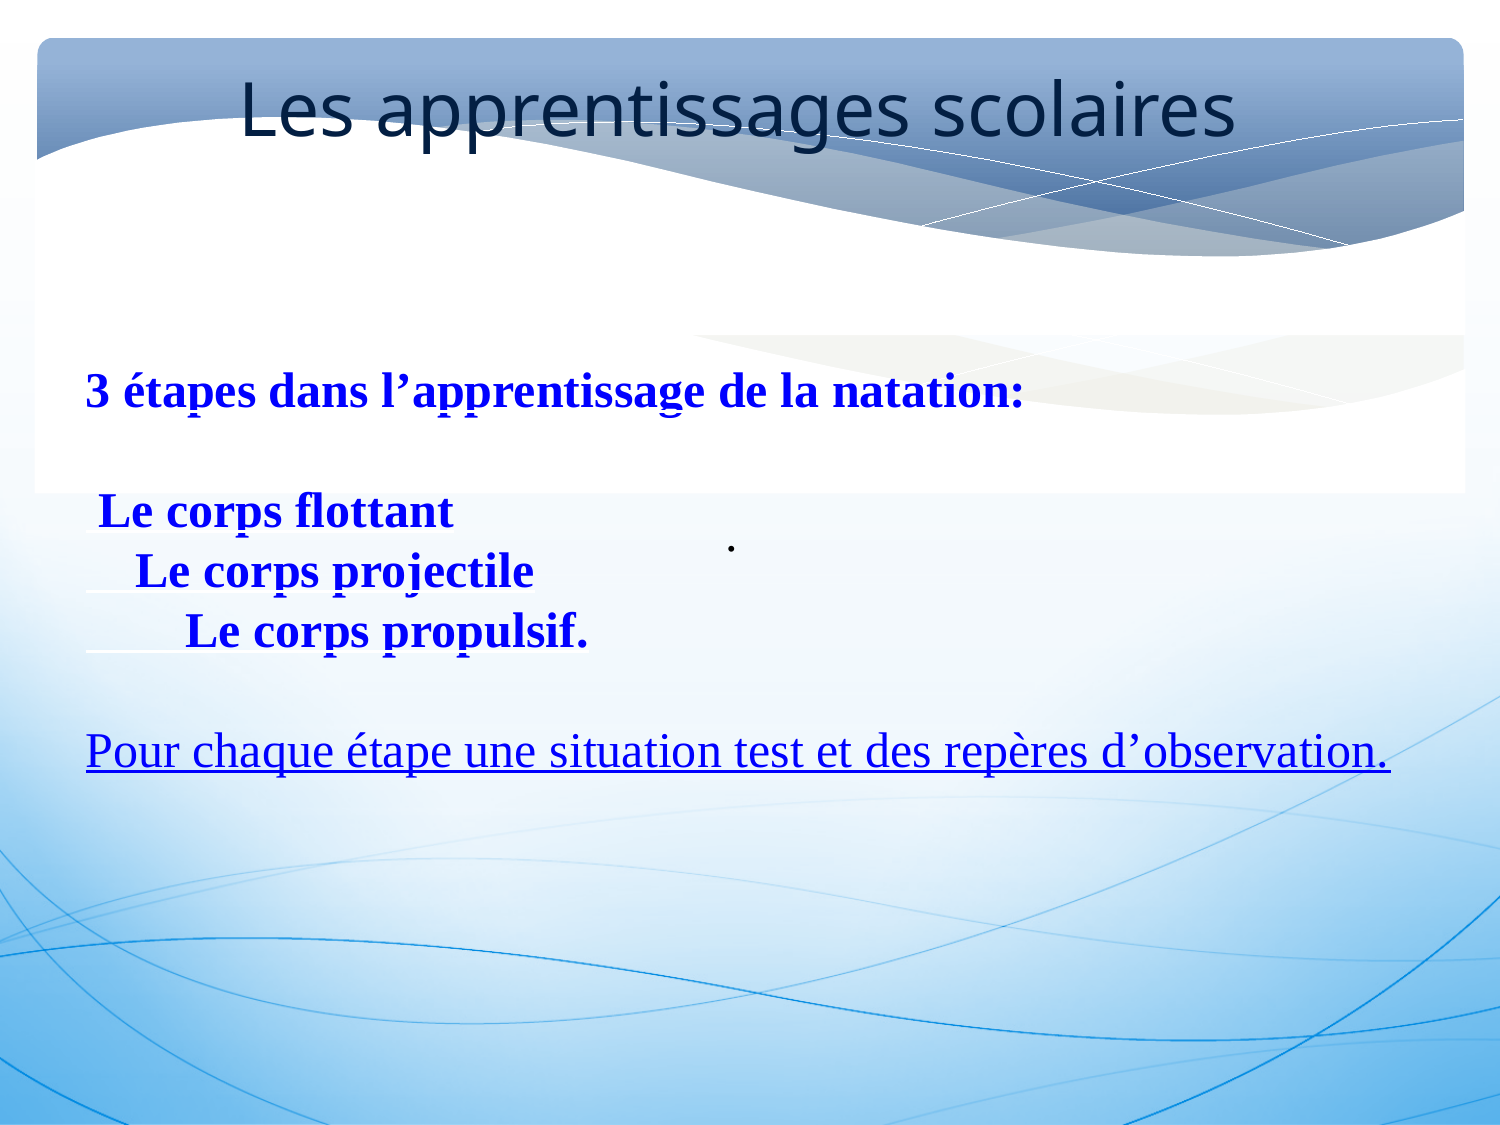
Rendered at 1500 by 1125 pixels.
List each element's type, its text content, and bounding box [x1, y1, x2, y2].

text_box 3 étapes dans l’apprentissage de la natation: Le corps flottant Le corps projectile Le corps propulsif. Pour chaque étape une situation test et des repères d’observation. [70, 259, 1465, 993]
text_box Les apprentissages scolaires [112, 54, 1364, 259]
picture [0, 0, 1500, 1125]
